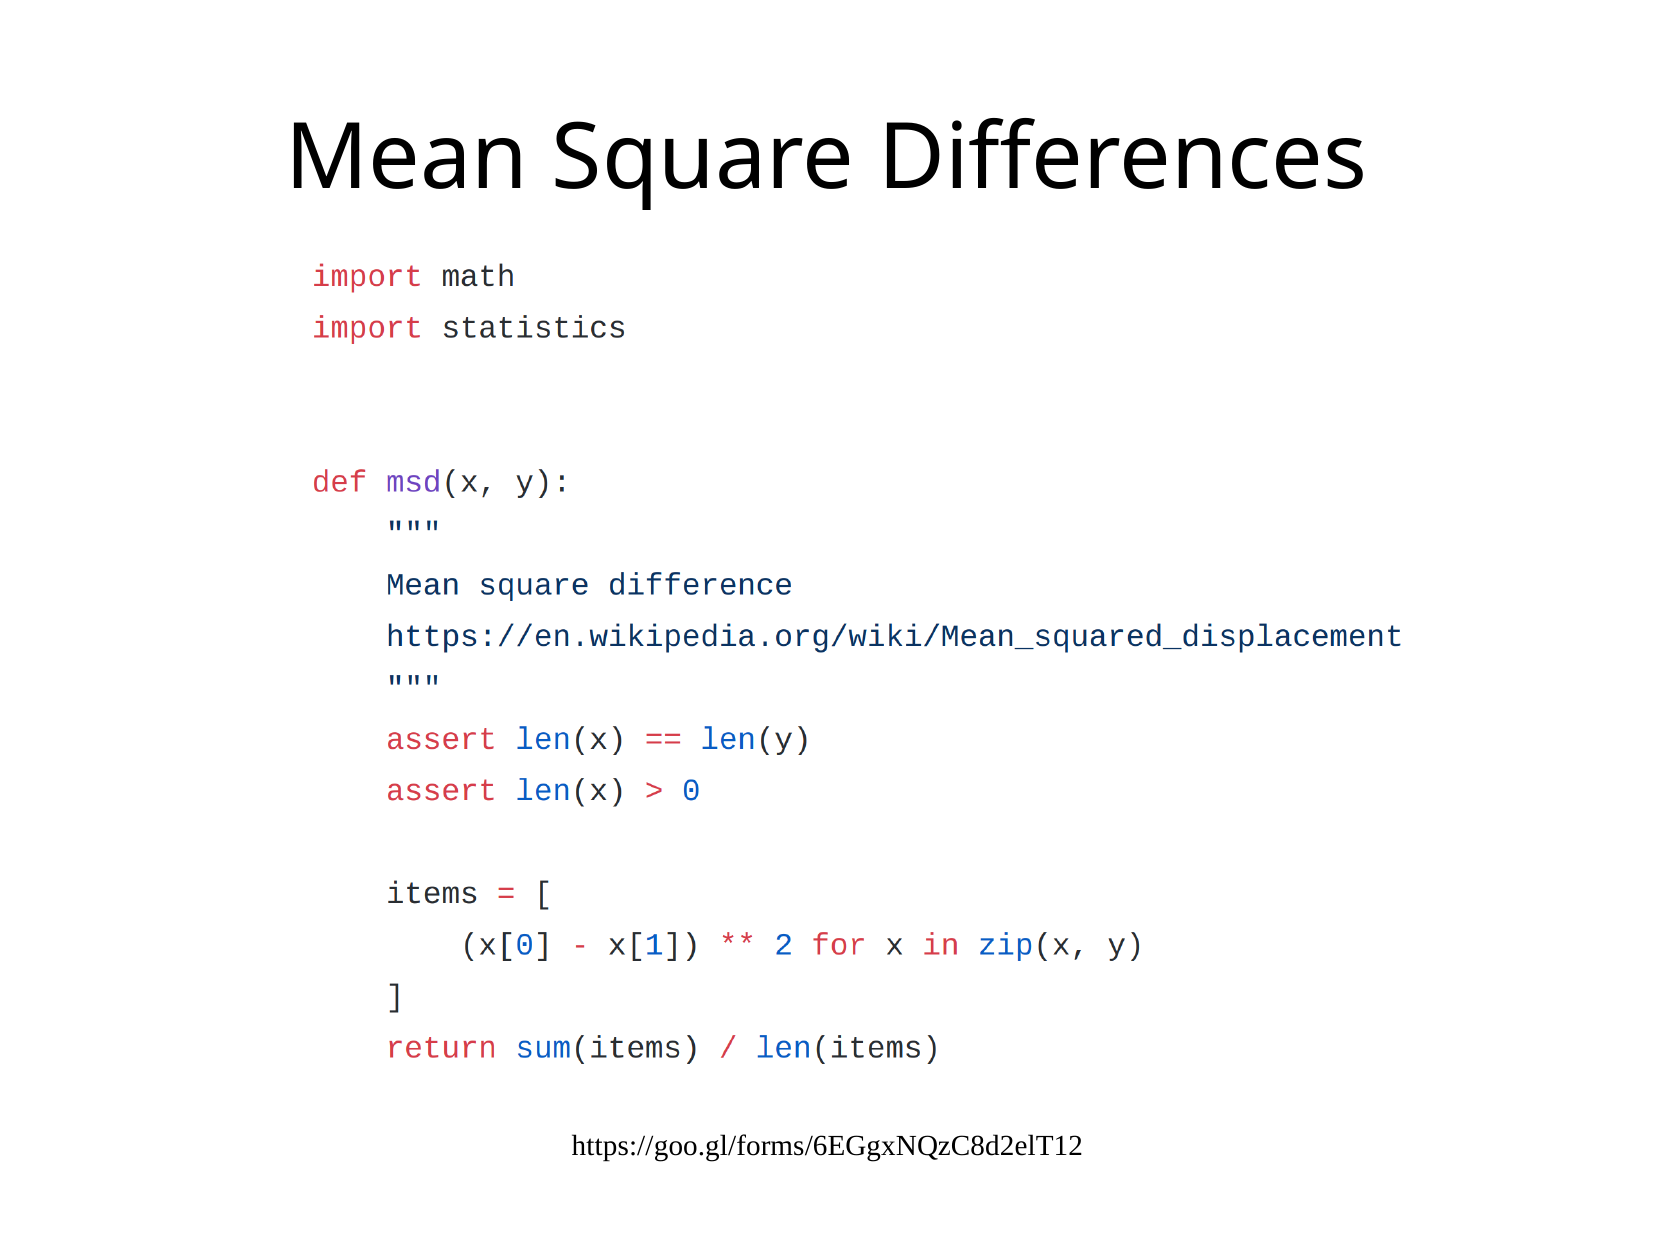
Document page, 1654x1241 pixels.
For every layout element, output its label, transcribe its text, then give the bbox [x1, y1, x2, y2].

picture [309, 256, 1417, 1086]
title Mean Square Differences [82, 49, 1571, 257]
